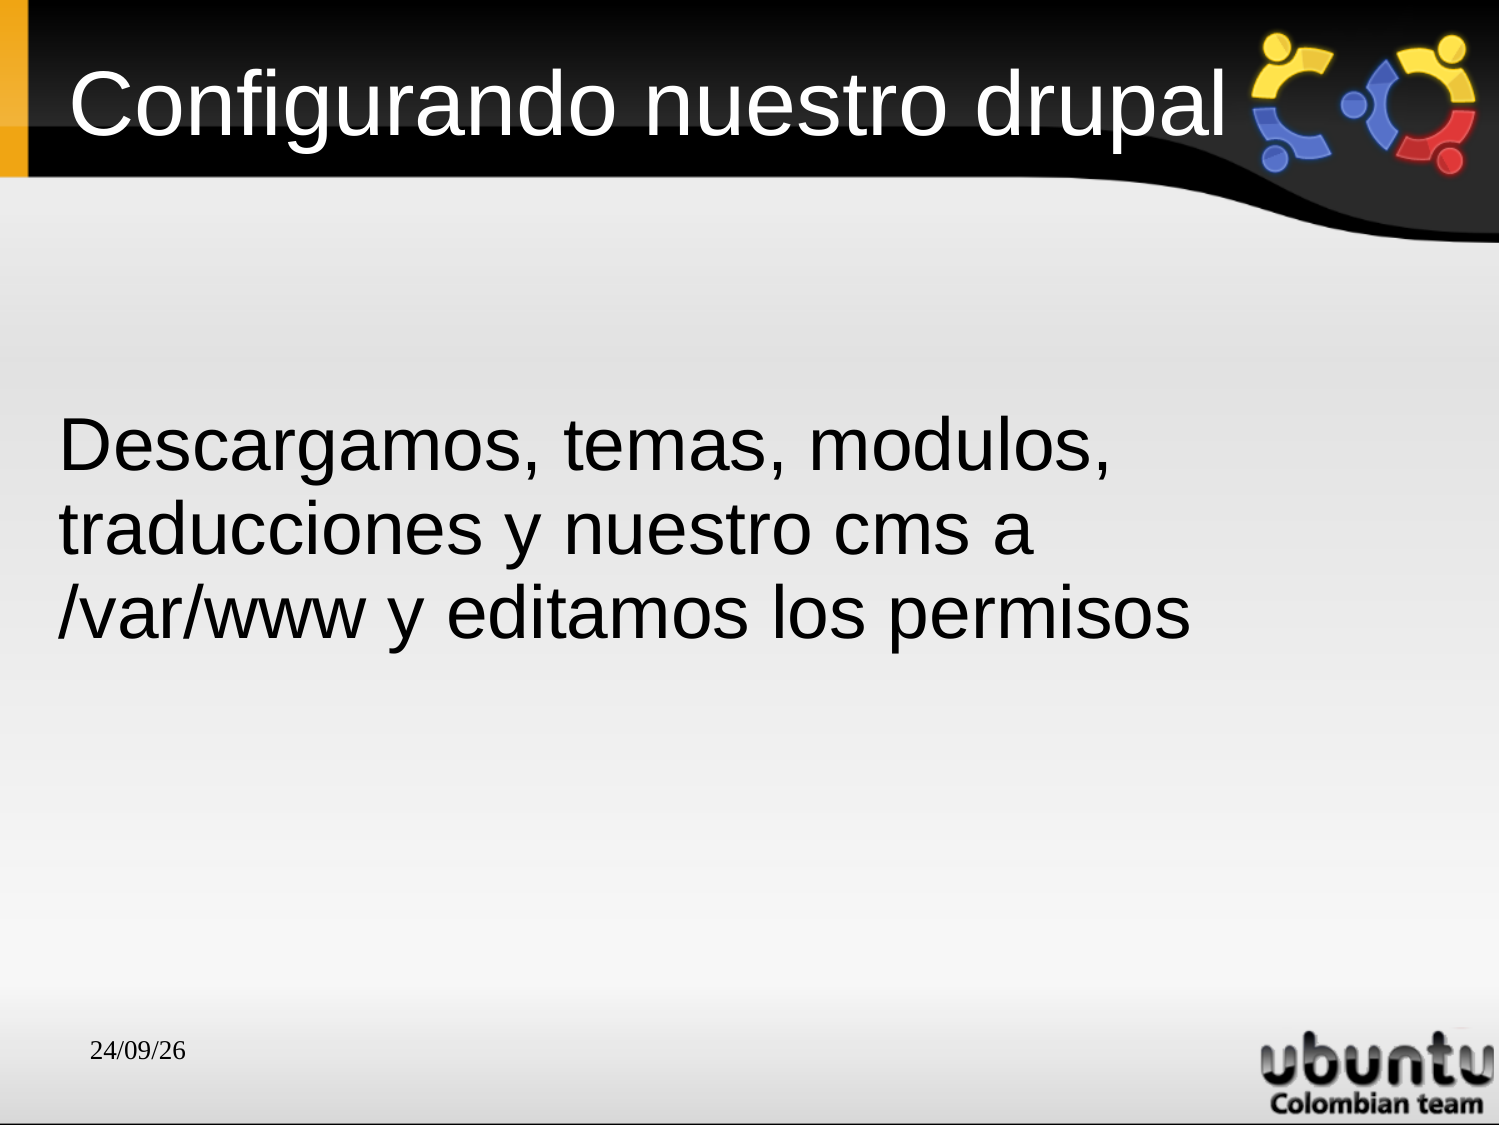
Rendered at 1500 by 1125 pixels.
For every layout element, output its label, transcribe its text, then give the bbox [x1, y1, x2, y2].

title Descargamos, temas, modulos, traducciones y nuestro cms a /var/www y editamos los permisos [59, 402, 1335, 739]
title Configurando nuestro drupal [59, 29, 1241, 178]
picture [0, 0, 1499, 1125]
